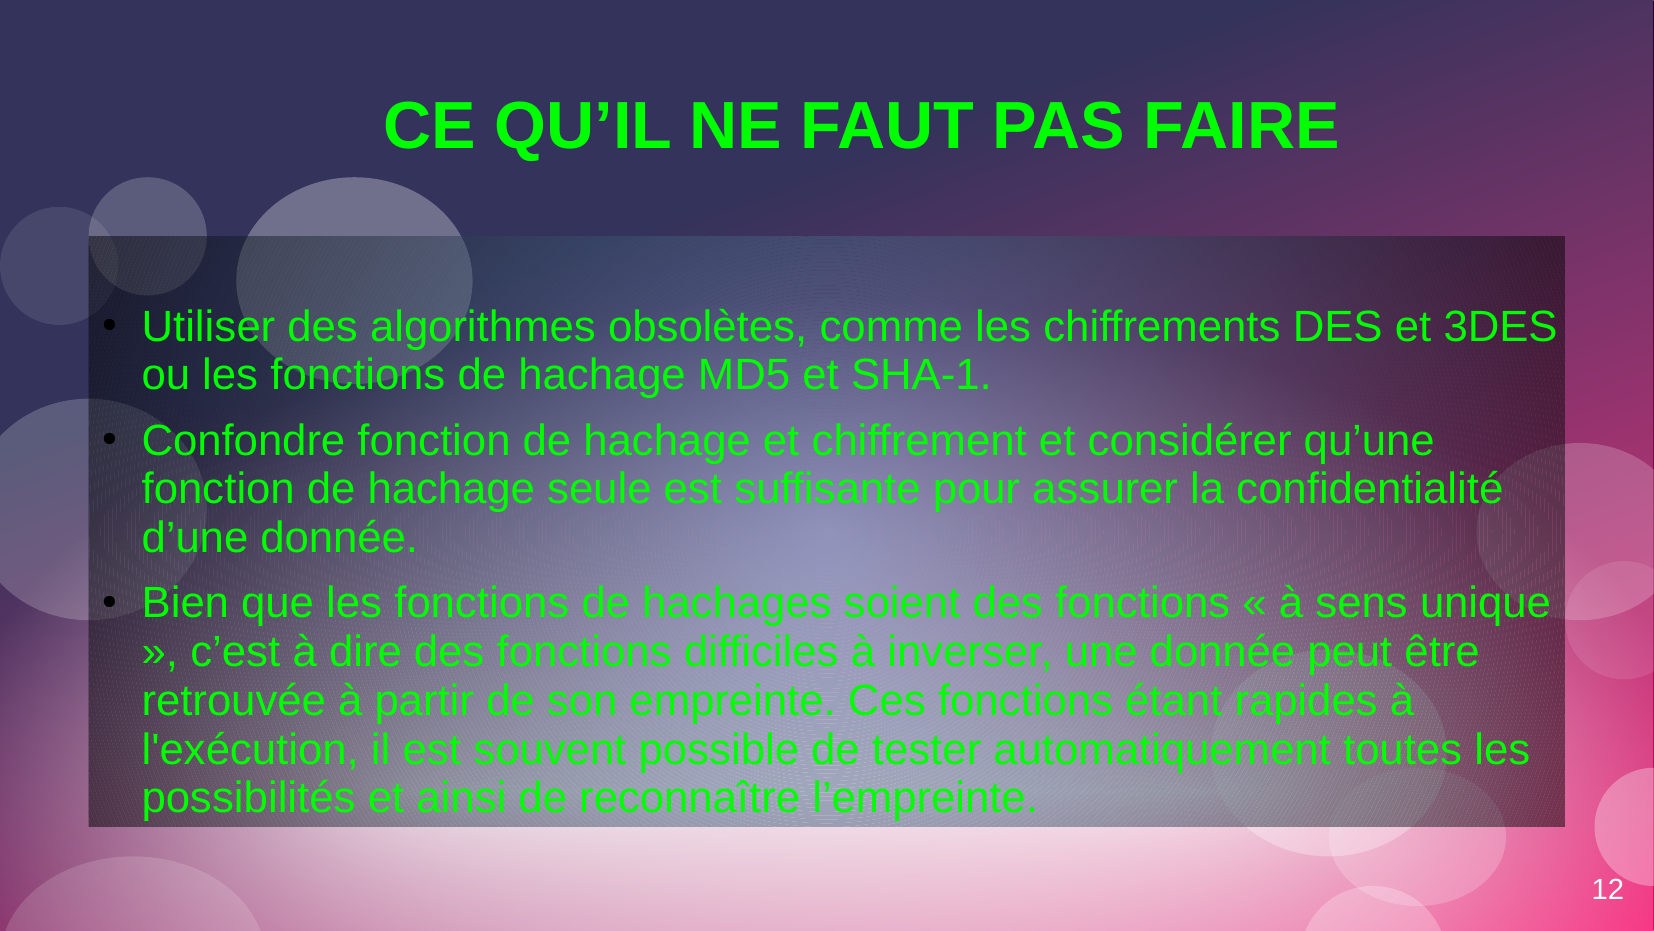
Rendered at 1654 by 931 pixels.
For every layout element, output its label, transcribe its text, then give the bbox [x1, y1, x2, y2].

list Utiliser des algorithmes obsolètes, comme les chiffrements DES et 3DES ou les fonctions de hachage MD5 et SHA-1. Confondre fonction de hachage et chiffrement et considérer qu’une fonction de hachage seule est suffisante pour assurer la confidentialité d’une donnée. Bien que les fonctions de hachages soient des fonctions « à sens unique », c’est à dire des fonctions difficiles à inverser, une donnée peut être retrouvée à partir de son empreinte. Ces fonctions étant rapides à l'exécution, il est souvent possible de tester automatiquement toutes les possibilités et ainsi de reconnaître l’empreinte. [88, 236, 1565, 827]
title Ce qu’il ne faut pas faire [88, 44, 1565, 207]
